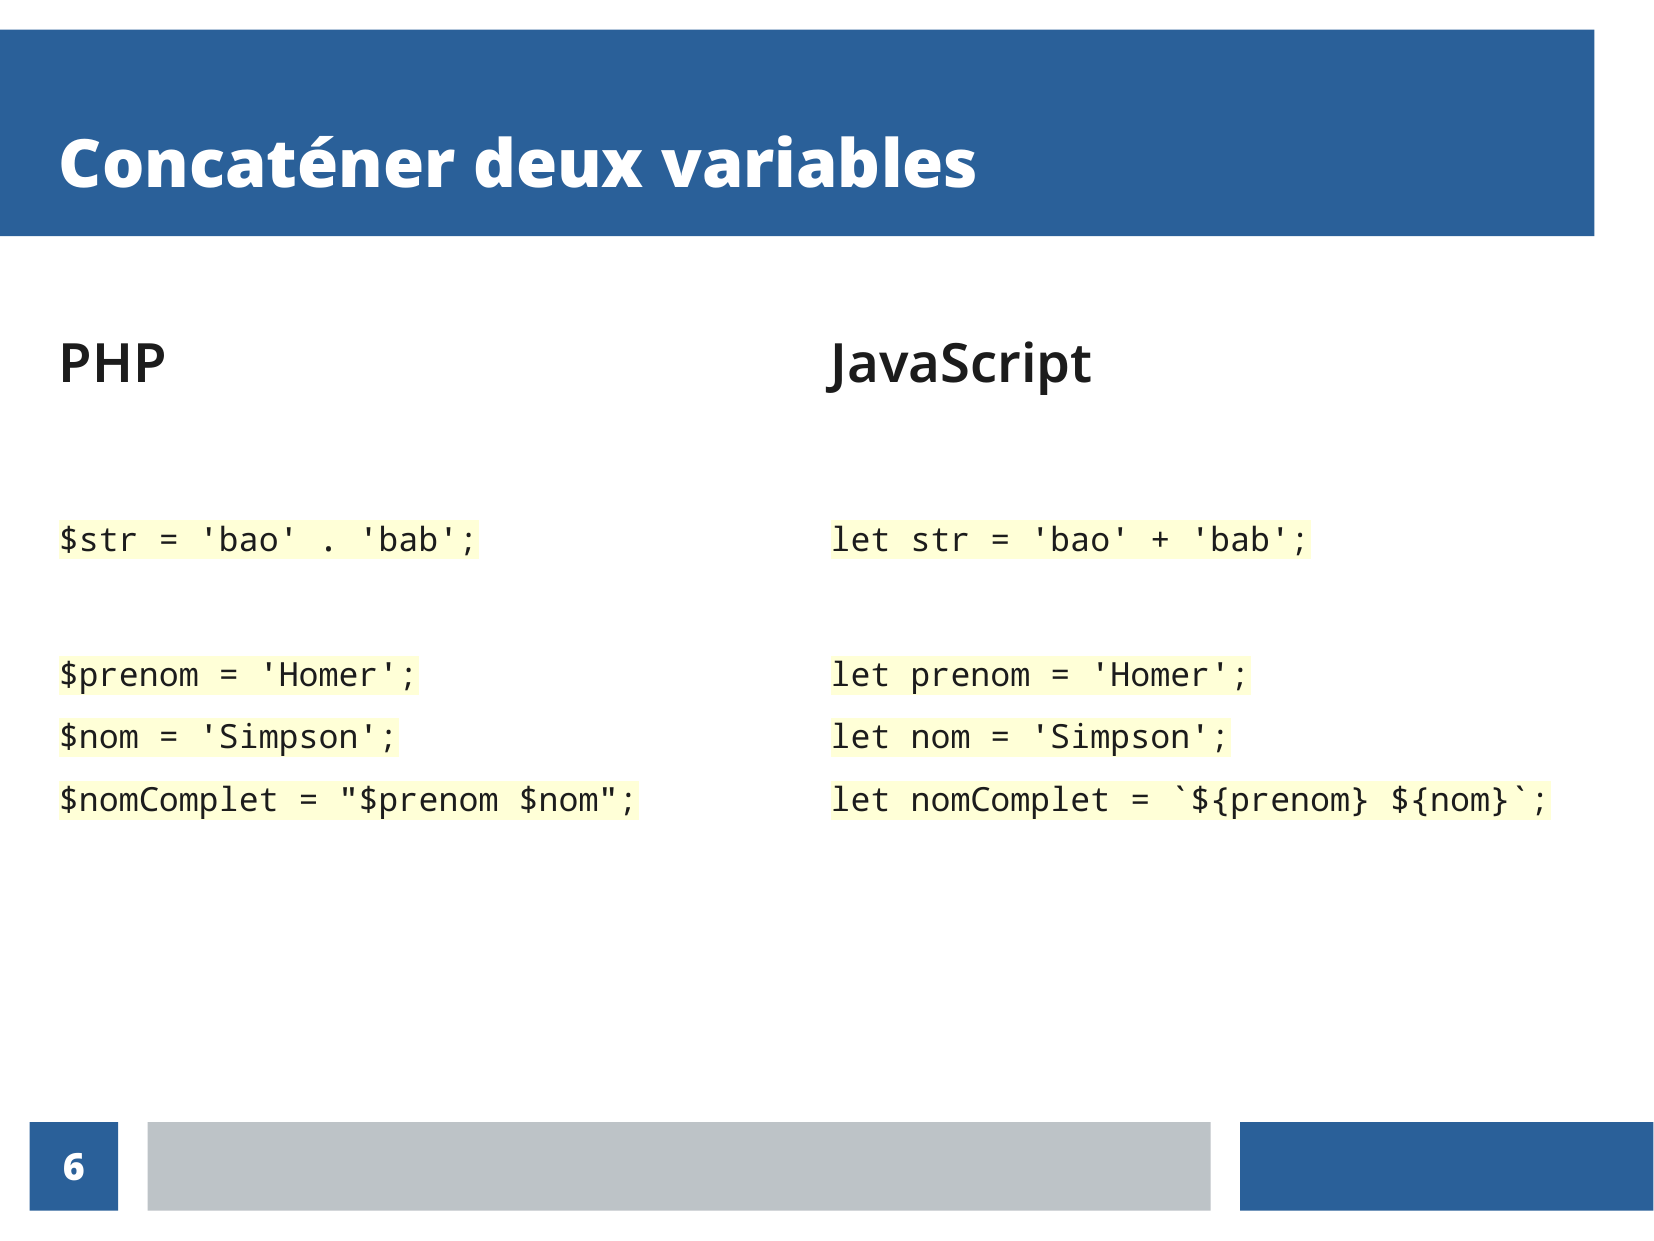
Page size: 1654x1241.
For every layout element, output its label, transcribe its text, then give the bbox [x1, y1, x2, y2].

title Concaténer deux variables [59, 59, 1595, 207]
list JavaScript let str = 'bao' + 'bab'; let prenom = 'Homer'; let nom = 'Simpson'; let nomComplet = `${prenom} ${nom}`; [830, 324, 1566, 1093]
list PHP $str = 'bao' . 'bab'; $prenom = 'Homer'; $nom = 'Simpson'; $nomComplet = "$prenom $nom"; [59, 324, 794, 1093]
